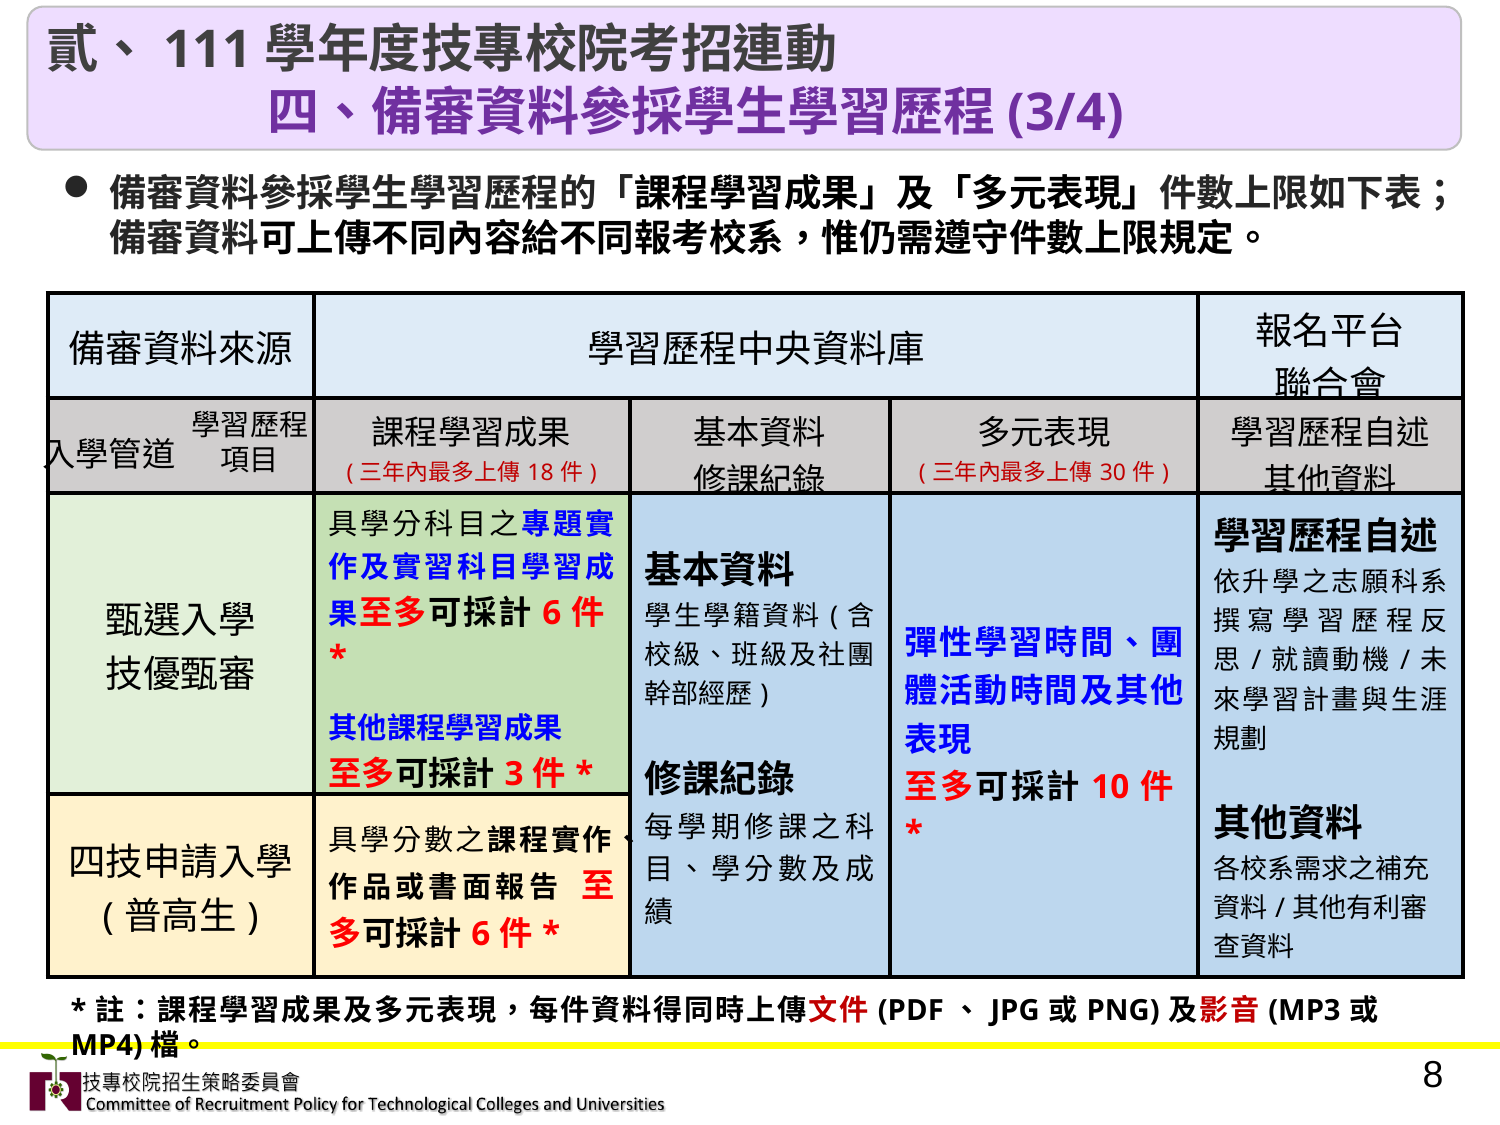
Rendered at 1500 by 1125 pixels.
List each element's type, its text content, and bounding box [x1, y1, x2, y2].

table_cell [50, 400, 167, 425]
text_box *註：課程學習成果及多元表現，每件資料得同時上傳文件(PDF、JPG或PNG)及影音(MP3或MP4)檔。 [55, 983, 1401, 1034]
table_cell 多元表現 (三年內最多上傳30件) [892, 400, 1196, 491]
table_cell 基本資料 修課紀錄 [632, 400, 888, 491]
table_cell 彈性學習時間、團體活動時間及其他表現 至多可採計10件* [892, 495, 1196, 975]
picture [29, 1052, 668, 1118]
text_box 入學管道 [27, 425, 167, 481]
text_box 學習歷程 項目 [167, 398, 333, 484]
table_cell 具學分數之課程實作、作品或書面報告 至多可採計6件* [316, 796, 628, 975]
table_cell 課程學習成果 (三年內最多上傳18件) [316, 400, 628, 491]
table_cell 學習歷程自述 其他資料 [1200, 400, 1461, 491]
table_header 備審資料來源 [50, 295, 312, 396]
table_cell 甄選入學 技優甄審 [50, 495, 312, 792]
table_cell 具學分科目之專題實作及實習科目學習成果至多可採計6件* 其他課程學習成果 至多可採計3件* [316, 495, 628, 792]
table_header 學習歷程中央資料庫 [316, 295, 1196, 396]
table_cell 學習歷程自述 依升學之志願科系撰寫學習歷程反思/就讀動機/未來學習計畫與生涯規劃 其他資料 各校系需求之補充資料/其他有利審查資料 [1200, 495, 1461, 975]
table_cell [50, 481, 312, 491]
text_box 備審資料參採學生學習歷程的「課程學習成果」及「多元表現」件數上限如下表；備審資料可上傳不同內容給不同報考校系，惟仍需遵守件數上限規定。 [47, 161, 1462, 291]
text_box 貳、111學年度技專校院考招連動 四、備審資料參採學生學習歷程(3/4) [27, 6, 1462, 150]
table_header 報名平台 聯合會 [1200, 295, 1461, 396]
table_cell 基本資料 學生學籍資料(含校級、班級及社團幹部經歷) 修課紀錄 每學期修課之科目、學分數及成績 [632, 495, 888, 975]
table_cell 四技申請入學 (普高生) [50, 796, 312, 975]
